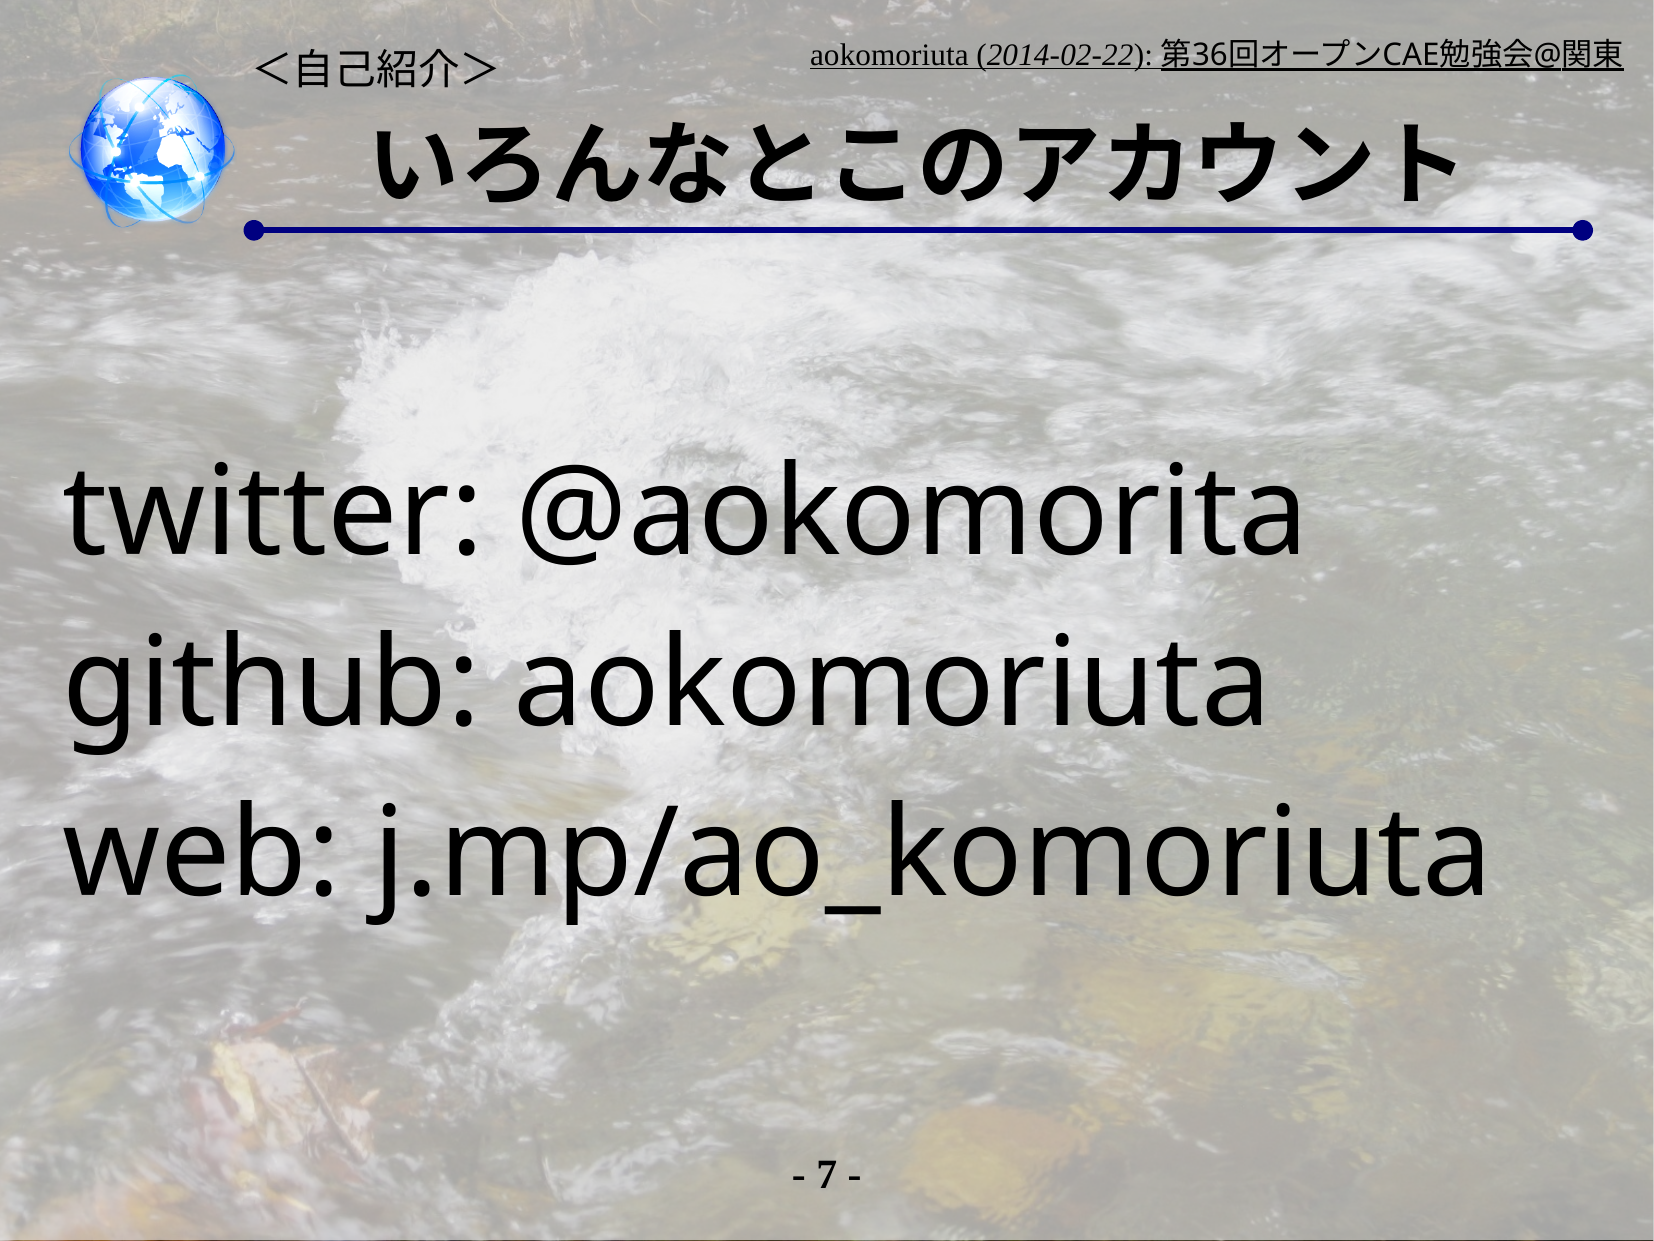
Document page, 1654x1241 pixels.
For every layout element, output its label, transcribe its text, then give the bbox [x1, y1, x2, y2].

text_box twitter: @aokomorita github: aokomoriuta web: j.mp/ao_komoriuta [47, 413, 1642, 991]
picture [65, 64, 237, 236]
text_box ＜自己紹介＞ [236, 28, 1004, 119]
title いろんなとこのアカウント [265, 88, 1571, 227]
